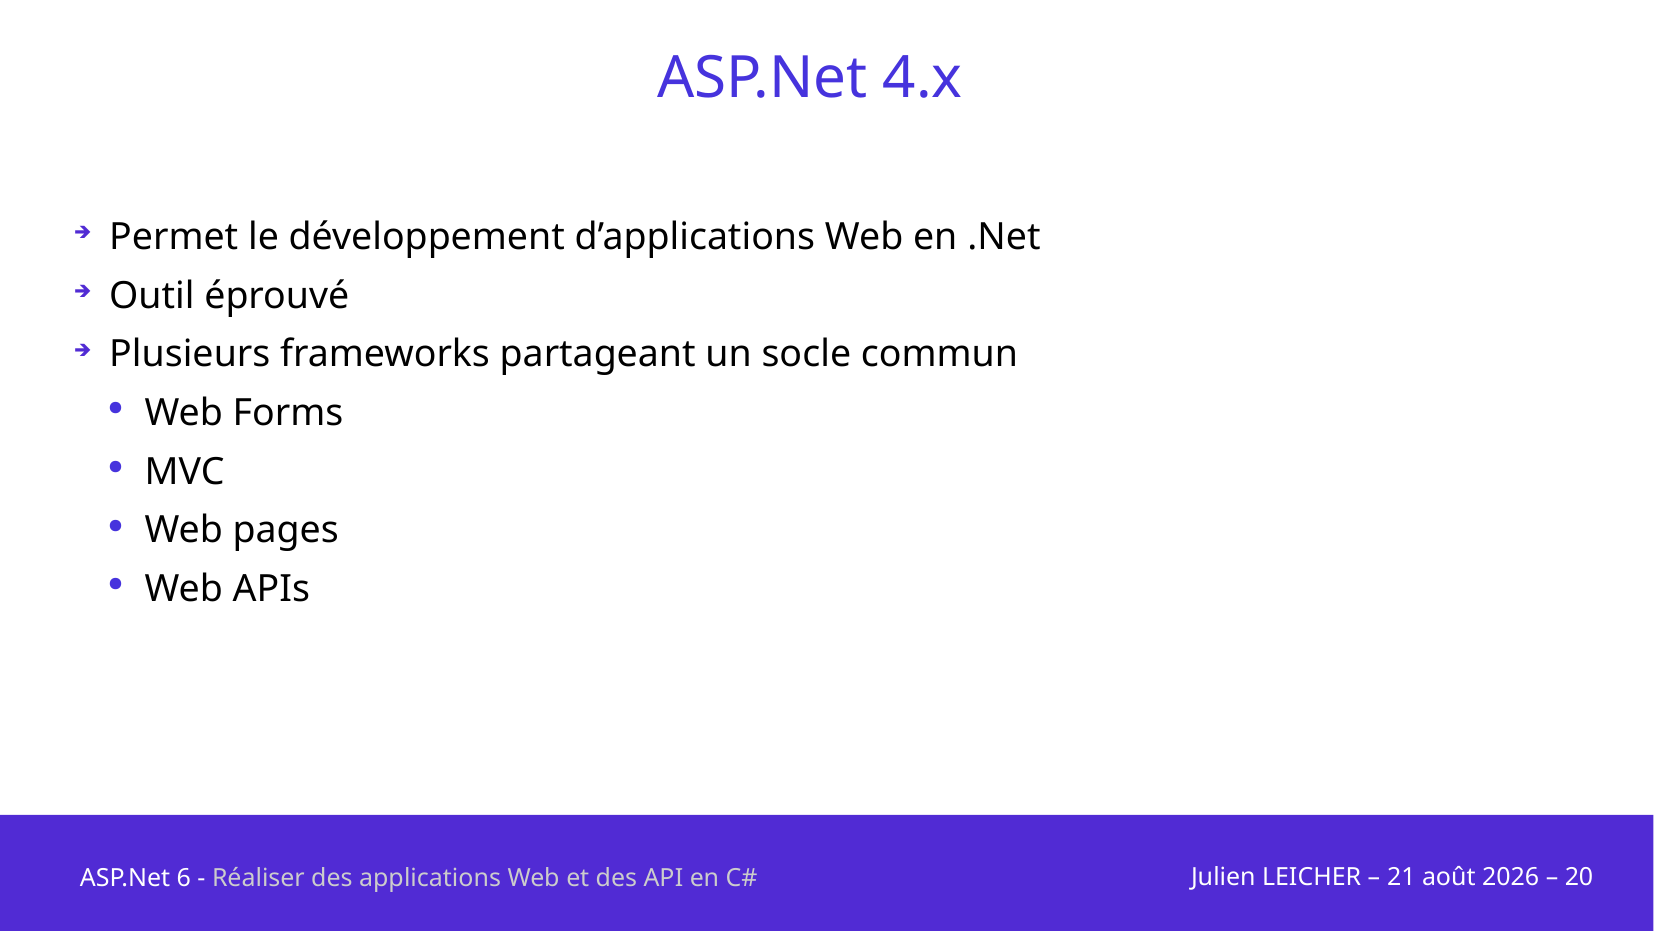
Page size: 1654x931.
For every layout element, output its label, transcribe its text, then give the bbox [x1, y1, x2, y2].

text_box ASP.Net 6 - Réaliser des applications Web et des API en C# [64, 852, 798, 898]
text_box ASP.Net 4.x [642, 27, 1012, 113]
text_box Permet le développement d’applications Web en .Net Outil éprouvé Plusieurs frameworks partageant un socle commun Web Forms MVC Web pages Web APIs [59, 194, 1595, 678]
text_box Julien LEICHER – 28 févr. 2022 – <numéro> [0, 814, 1654, 931]
